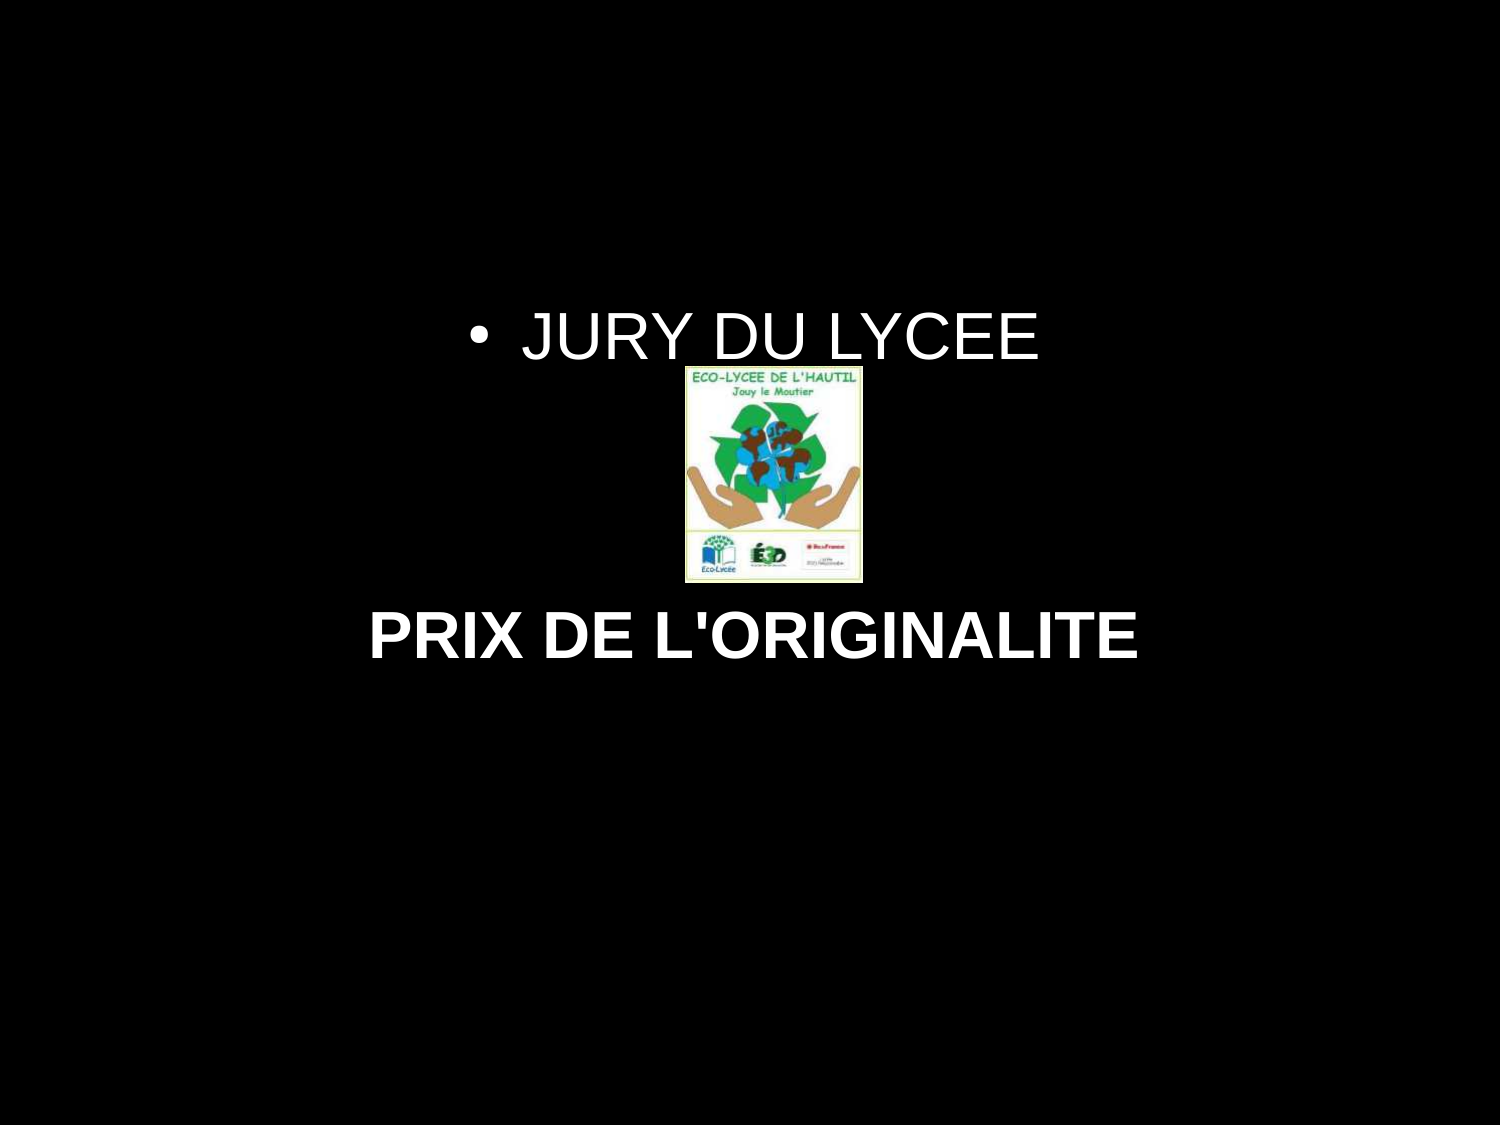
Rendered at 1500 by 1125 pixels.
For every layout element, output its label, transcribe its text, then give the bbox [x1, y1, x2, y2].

subtitle JURY DU LYCEE PRIX DE L'ORIGINALITE [79, 234, 1430, 887]
picture [685, 366, 863, 583]
